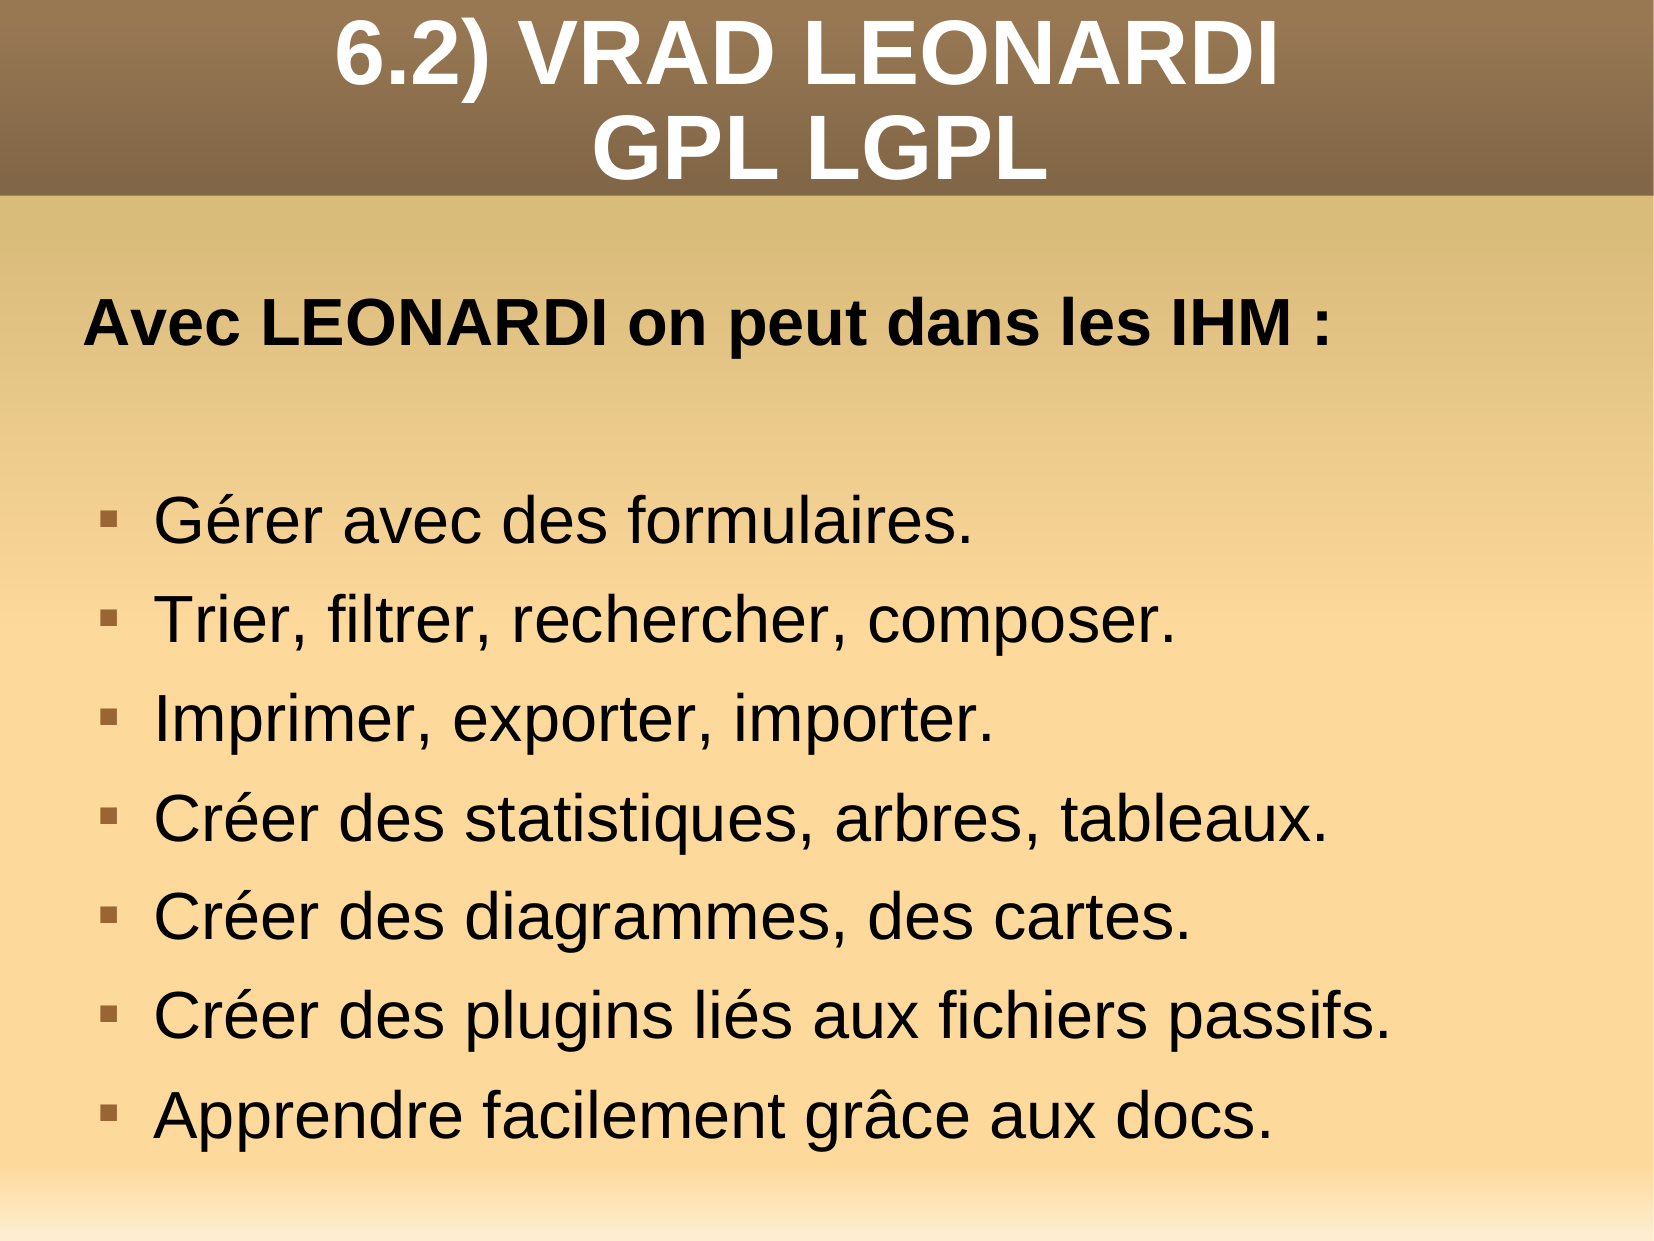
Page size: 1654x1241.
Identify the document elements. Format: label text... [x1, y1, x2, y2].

list Avec LEONARDI on peut dans les IHM : Gérer avec des formulaires. Trier, filtrer, rechercher, composer. Imprimer, exporter, importer. Créer des statistiques, arbres, tableaux. Créer des diagrammes, des cartes. Créer des plugins liés aux fichiers passifs. Apprendre facilement grâce aux docs. [82, 290, 1571, 1158]
title 6.2) VRAD LEONARDI GPL LGPL [76, 4, 1565, 203]
picture [0, 0, 1654, 1241]
